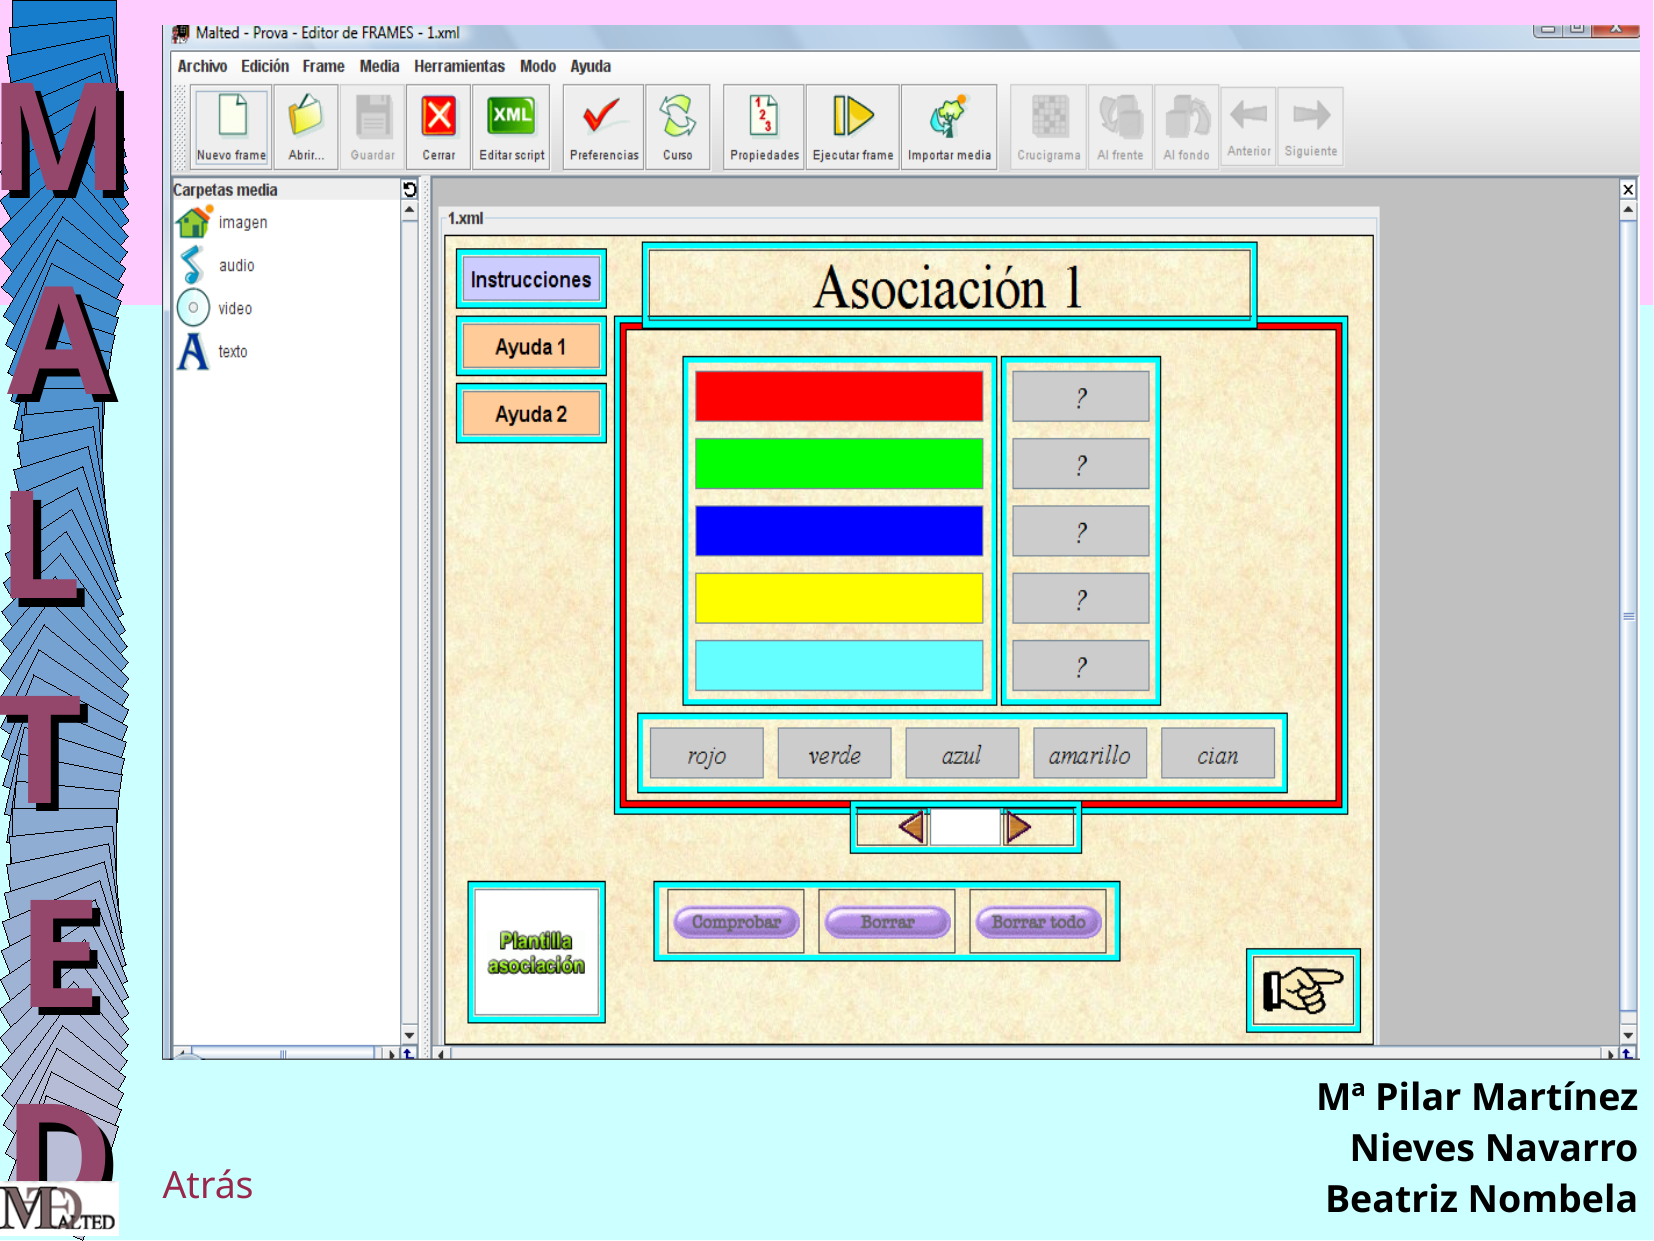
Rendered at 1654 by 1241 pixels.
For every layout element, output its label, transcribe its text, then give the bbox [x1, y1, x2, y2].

picture [162, 25, 1640, 1060]
picture [0, 1181, 119, 1236]
text_box Atrás [147, 1151, 325, 1211]
